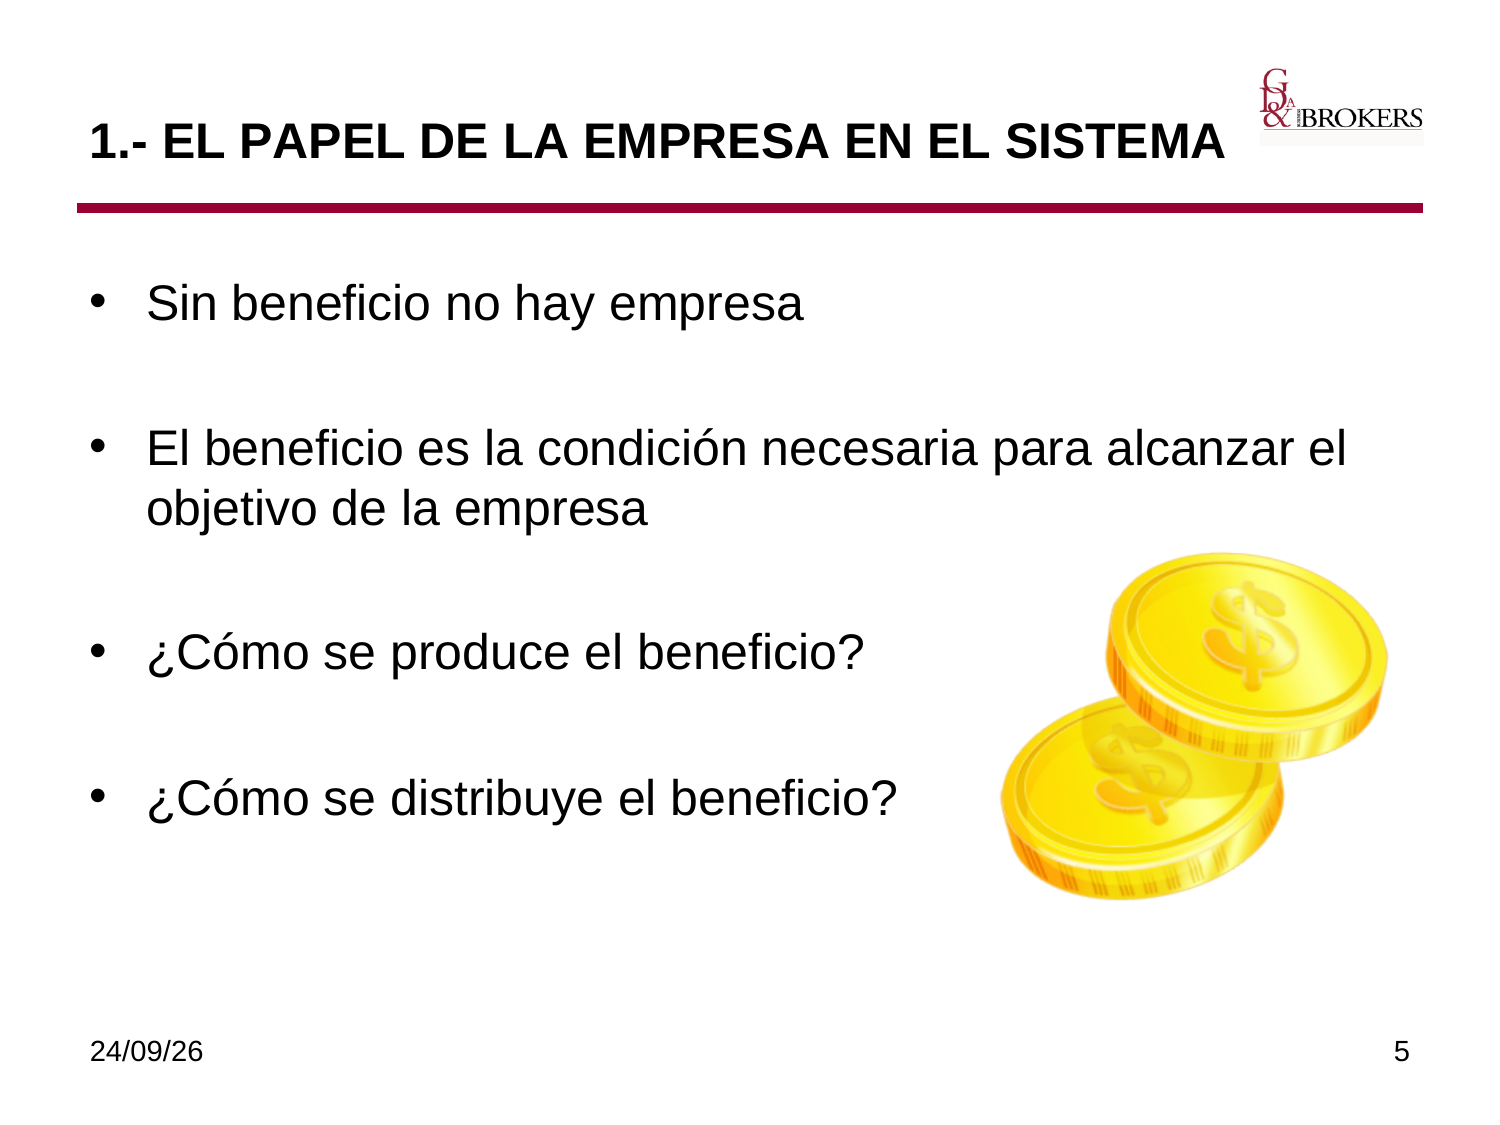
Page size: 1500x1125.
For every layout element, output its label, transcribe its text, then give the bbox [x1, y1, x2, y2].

list Sin beneficio no hay empresa El beneficio es la condición necesaria para alcanzar el objetivo de la empresa ¿Cómo se produce el beneficio? ¿Cómo se distribuye el beneficio? [75, 262, 1426, 1006]
picture [962, 503, 1413, 954]
title 1.- EL PAPEL DE LA EMPRESA EN EL SISTEMA [75, 45, 1426, 233]
